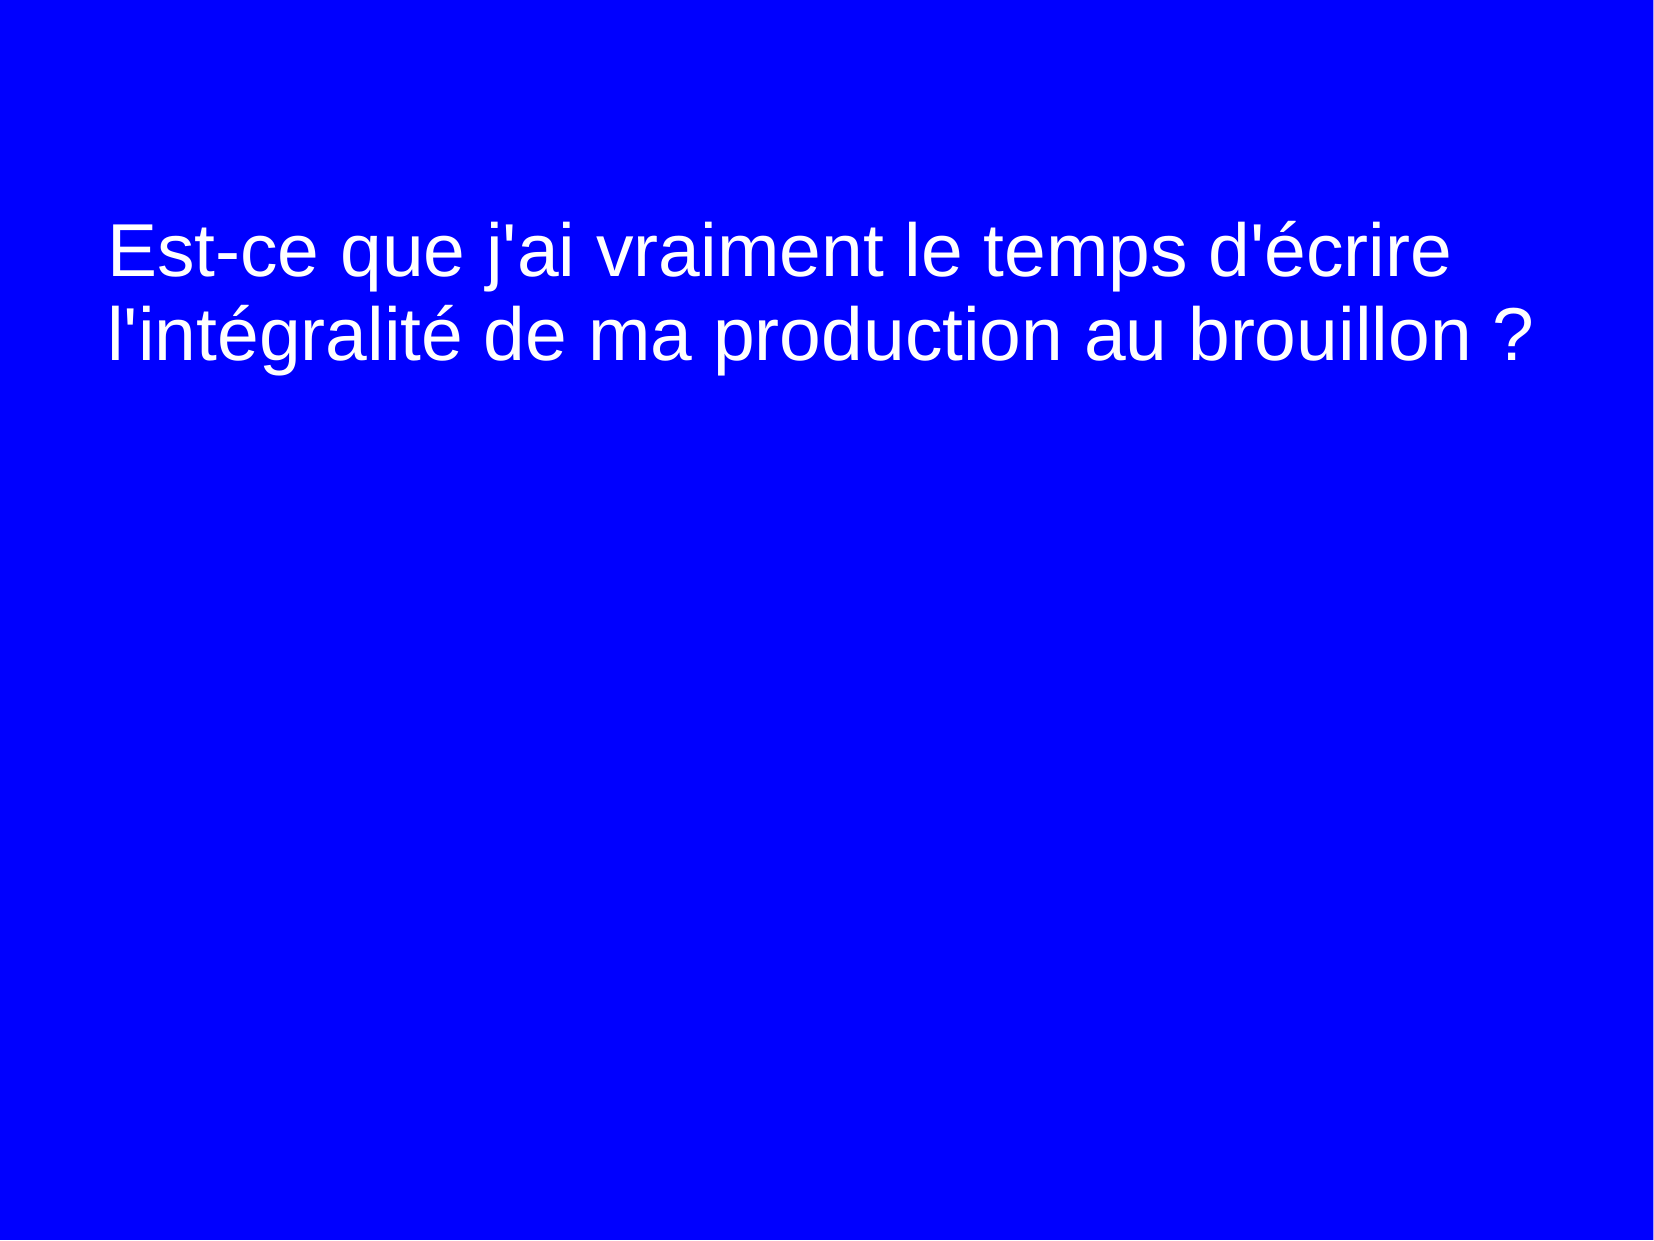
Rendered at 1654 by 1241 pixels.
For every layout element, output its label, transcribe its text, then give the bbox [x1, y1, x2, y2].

text_box Est-ce que j'ai vraiment le temps d'écrire l'intégralité de ma production au brouillon ? [92, 201, 1565, 384]
